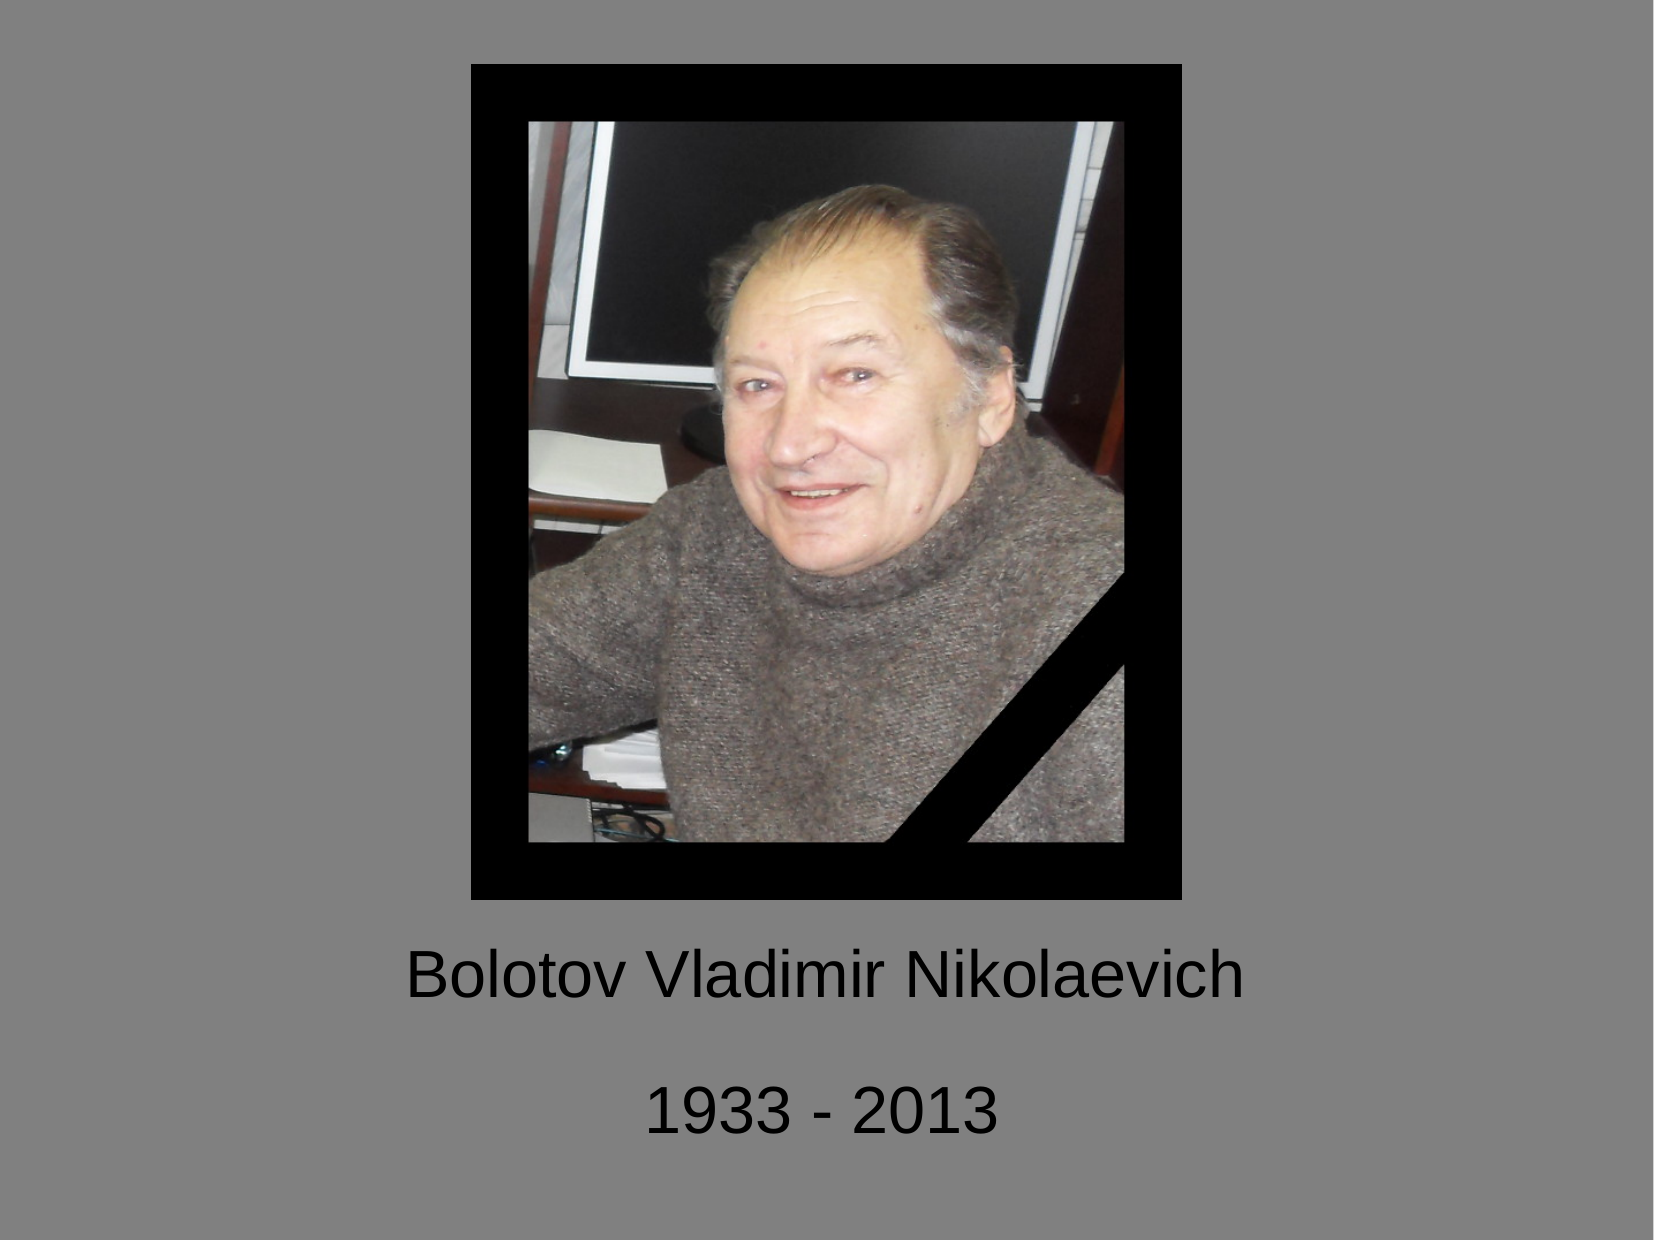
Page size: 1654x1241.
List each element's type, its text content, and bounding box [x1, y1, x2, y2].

text_box 1933 - 2013 [630, 1065, 1016, 1156]
text_box Bolotov Vladimir Nikolaevich [390, 930, 1262, 1020]
picture [471, 64, 1182, 901]
